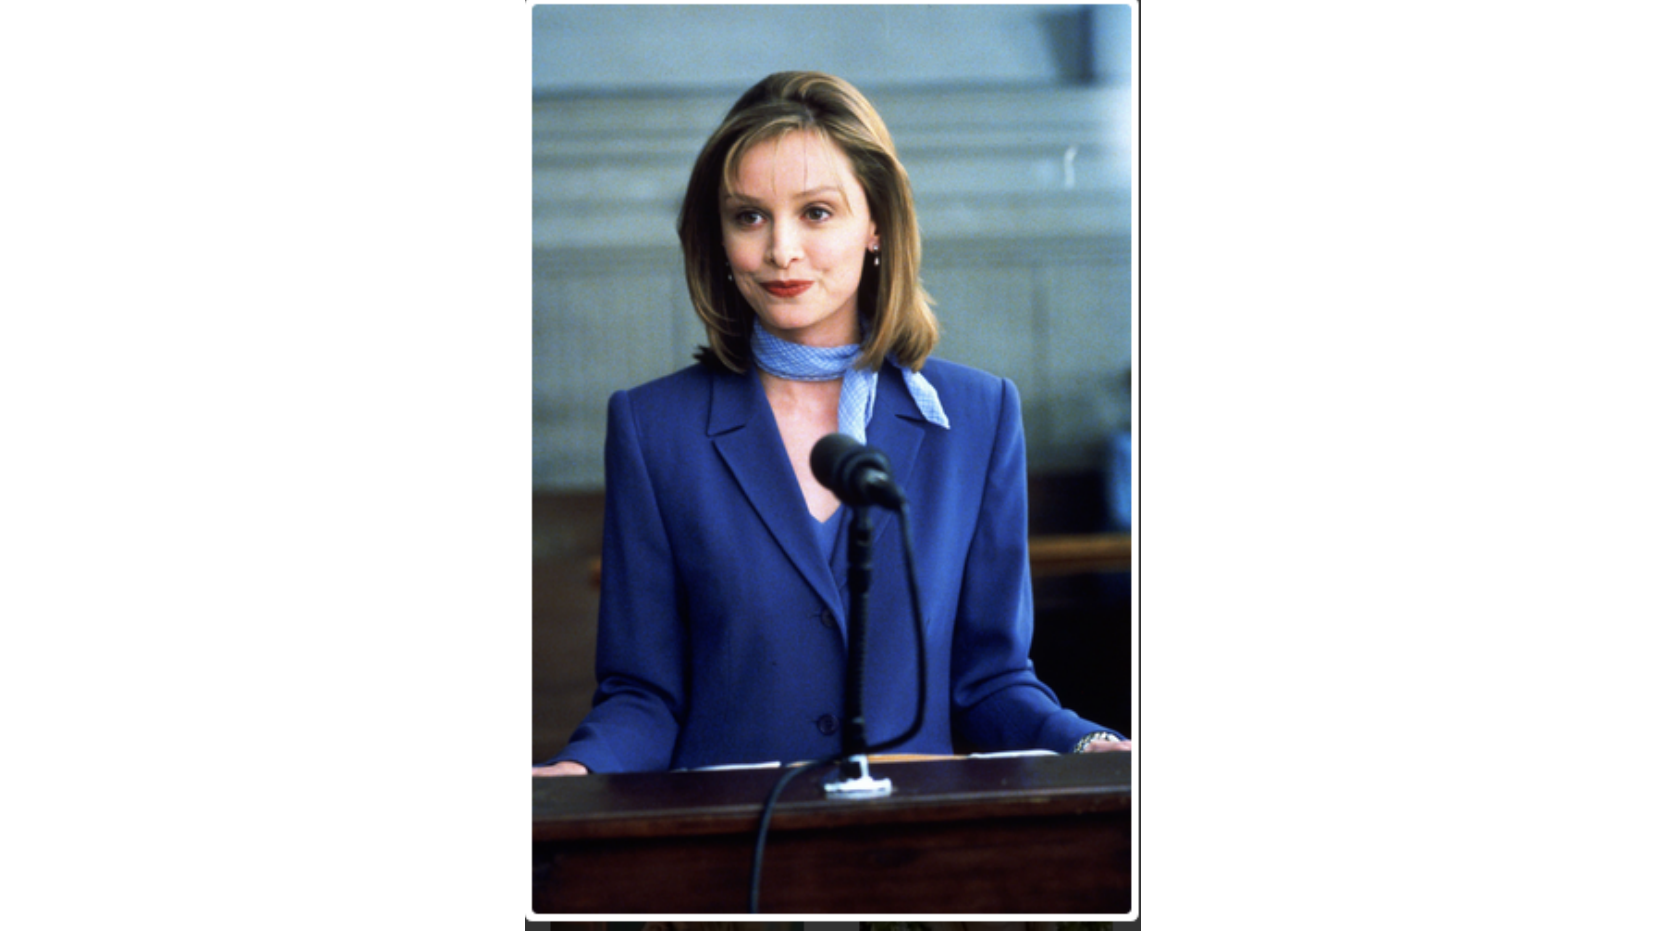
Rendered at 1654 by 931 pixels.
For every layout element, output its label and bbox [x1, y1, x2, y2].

picture [525, 0, 1141, 931]
